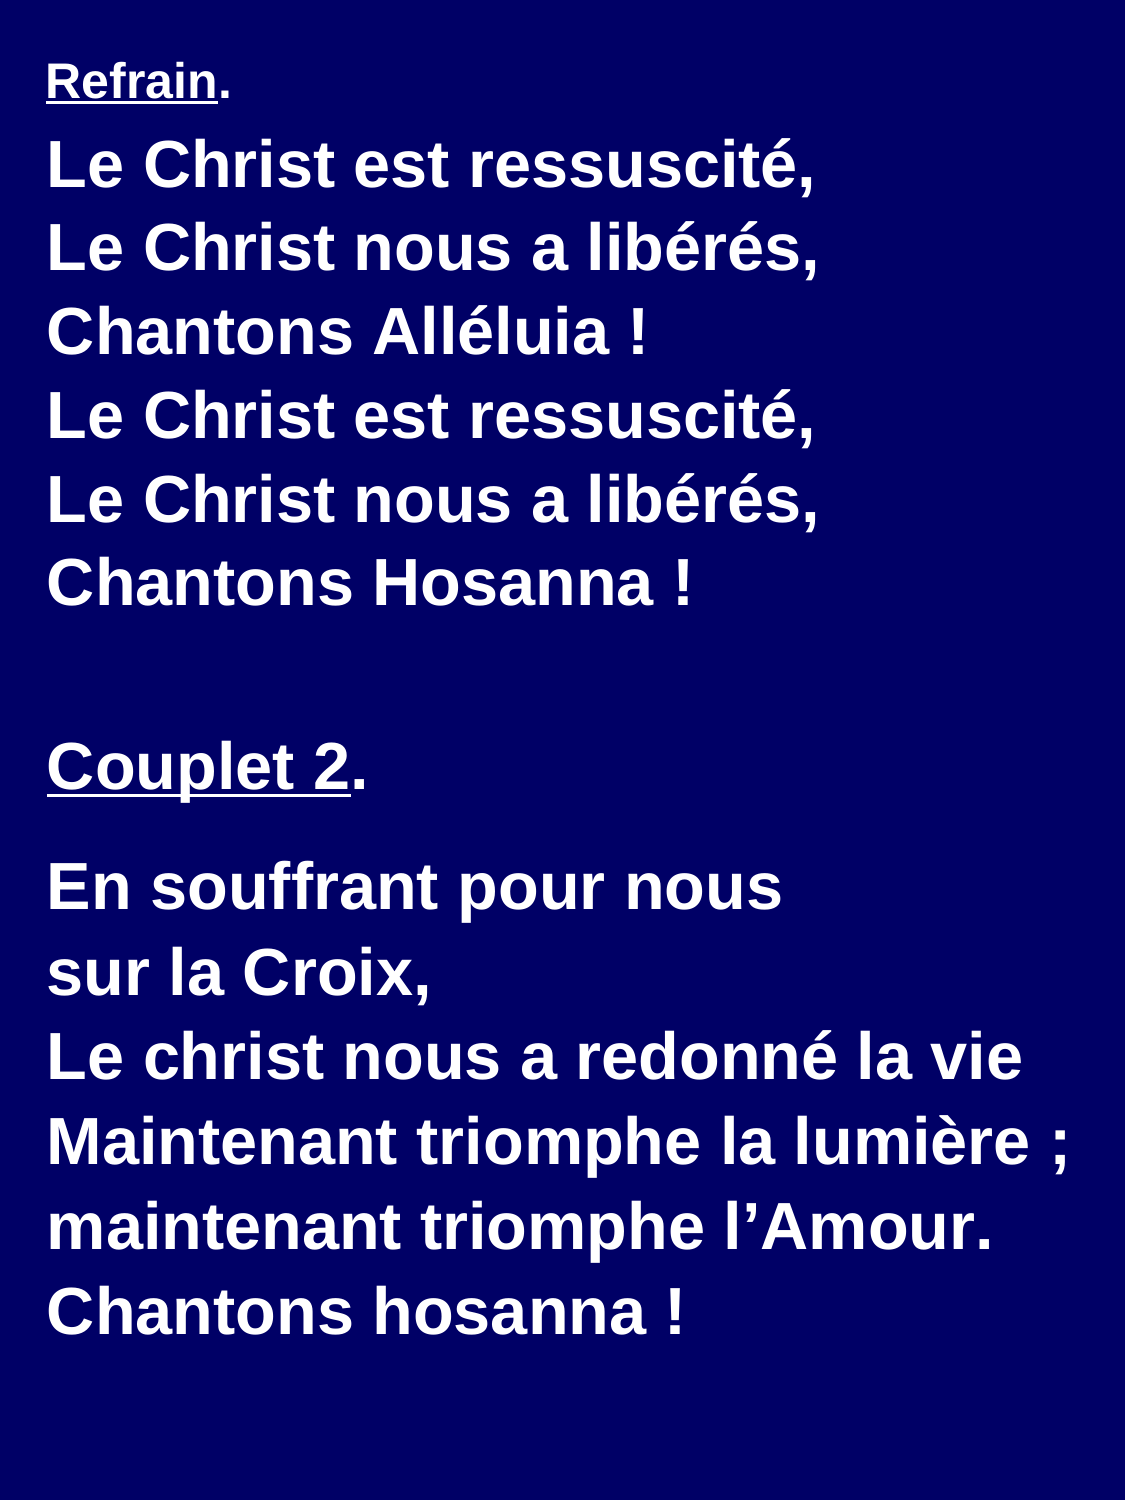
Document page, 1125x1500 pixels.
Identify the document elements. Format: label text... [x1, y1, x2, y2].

text_box Refrain. Le Christ est ressuscité, Le Christ nous a libérés, Chantons Alléluia ! Le Christ est ressuscité, Le Christ nous a libérés, Chantons Hosanna ! Couplet 2. En souffrant pour nous sur la Croix, Le christ nous a redonné la vie Maintenant triomphe la lumière ; maintenant triomphe l’Amour. Chantons hosanna ! [31, 47, 1102, 1371]
